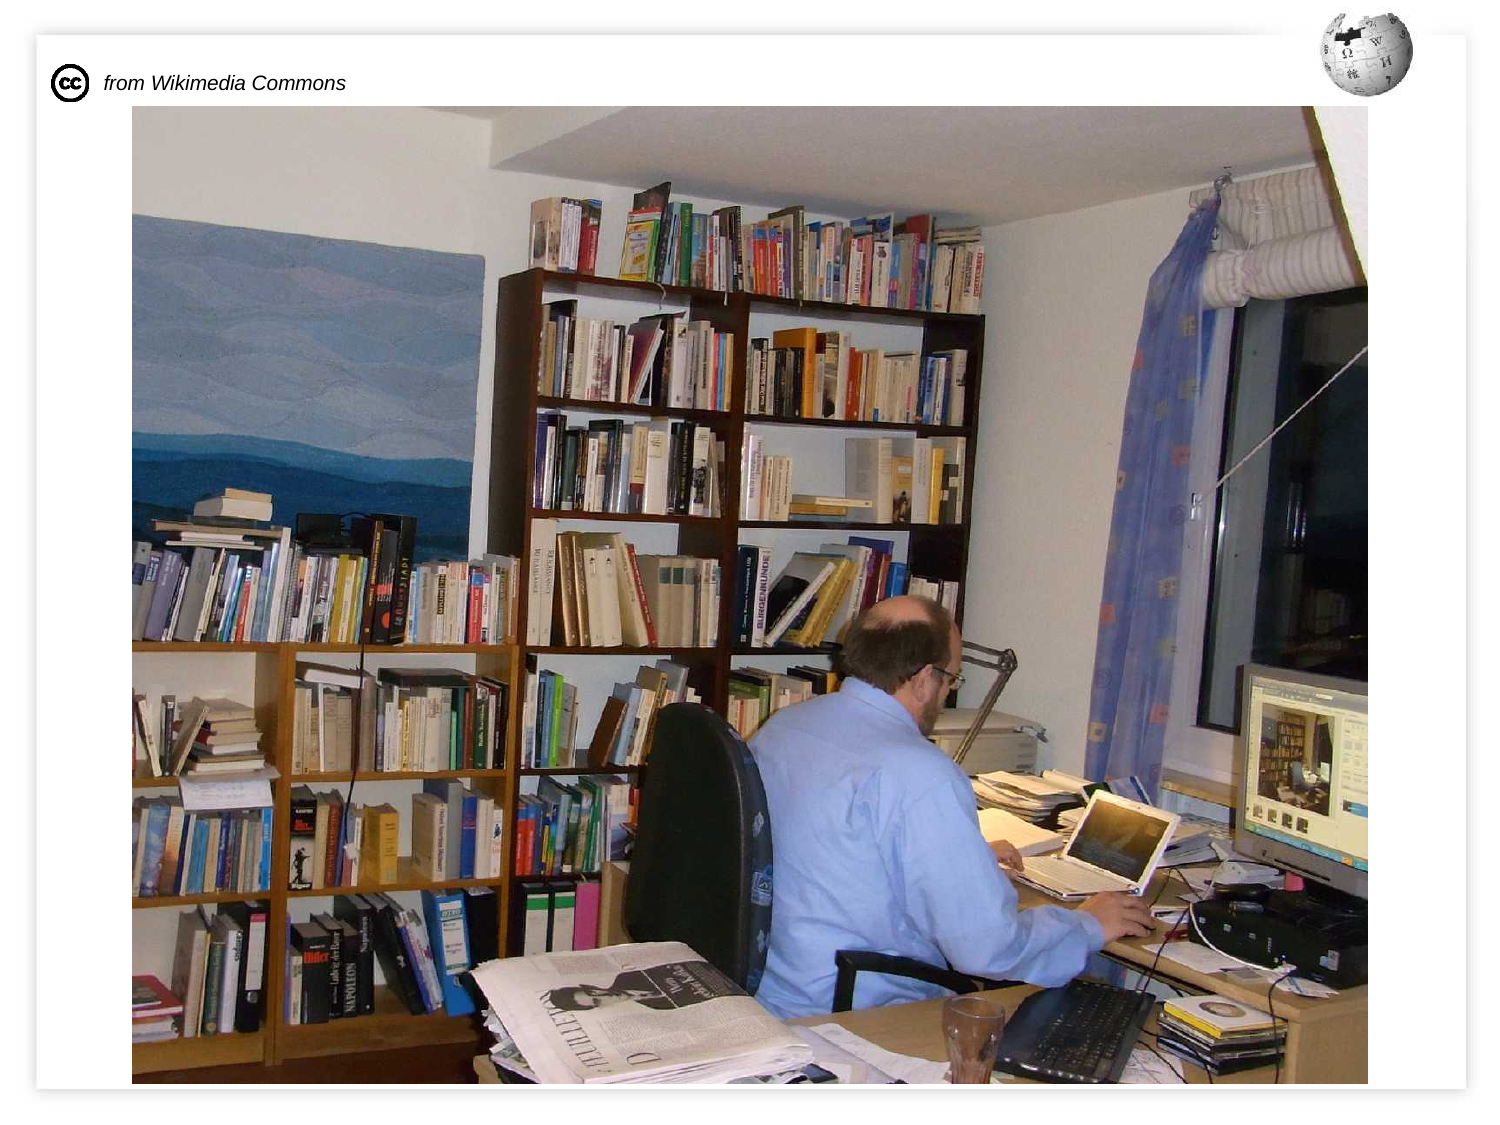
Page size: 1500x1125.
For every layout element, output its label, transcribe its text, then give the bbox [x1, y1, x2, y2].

picture [0, 0, 1500, 1125]
text_box from Wikimedia Commons [88, 64, 427, 103]
